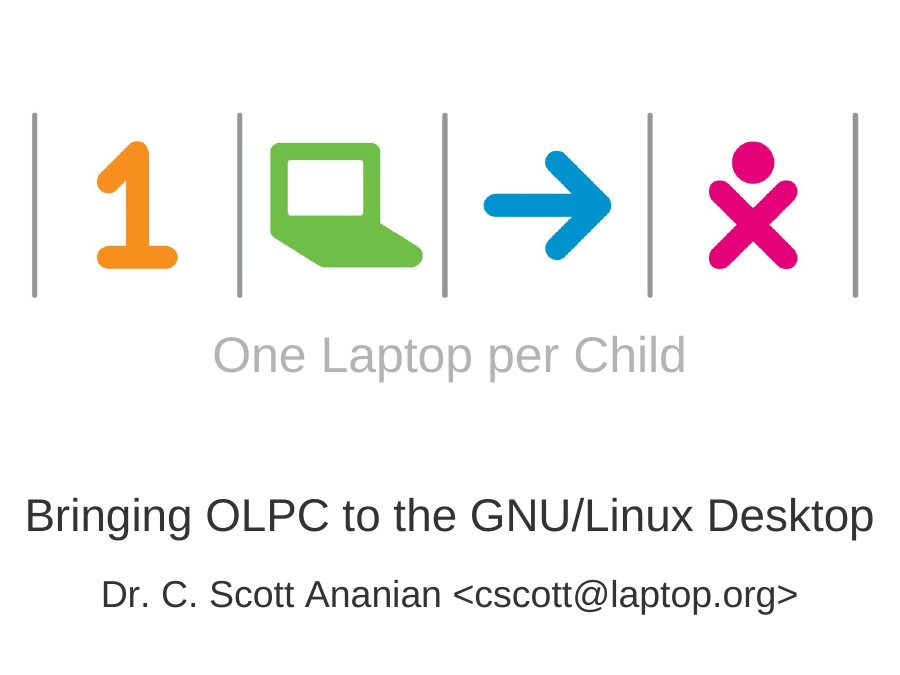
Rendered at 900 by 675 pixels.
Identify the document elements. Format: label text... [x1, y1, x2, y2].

picture [0, 69, 900, 344]
text_box One Laptop per Child [197, 317, 703, 391]
text_box Bringing OLPC to the GNU/Linux Desktop Dr. C. Scott Ananian <cscott@laptop.org> [0, 412, 900, 670]
